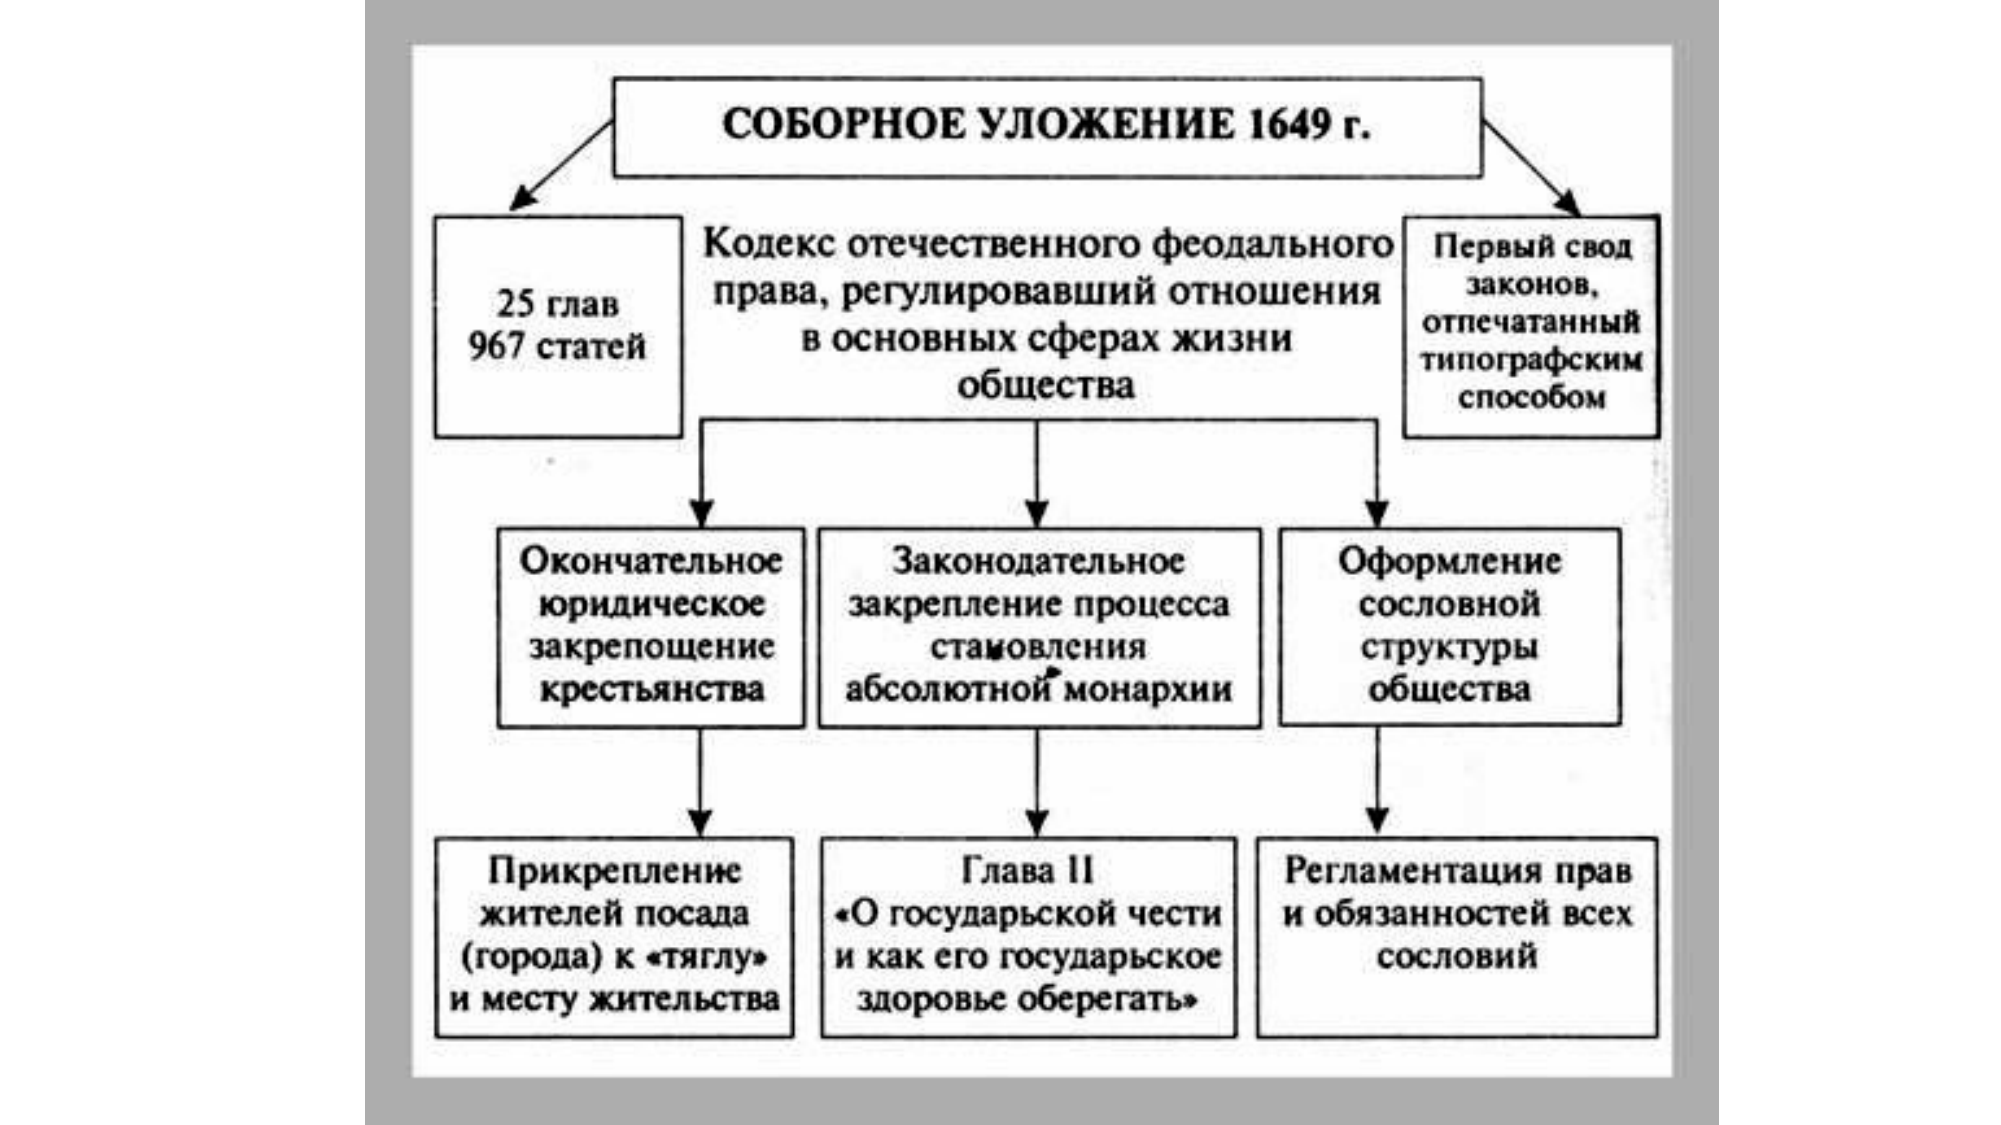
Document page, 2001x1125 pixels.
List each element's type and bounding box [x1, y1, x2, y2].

picture [365, 0, 1719, 1125]
